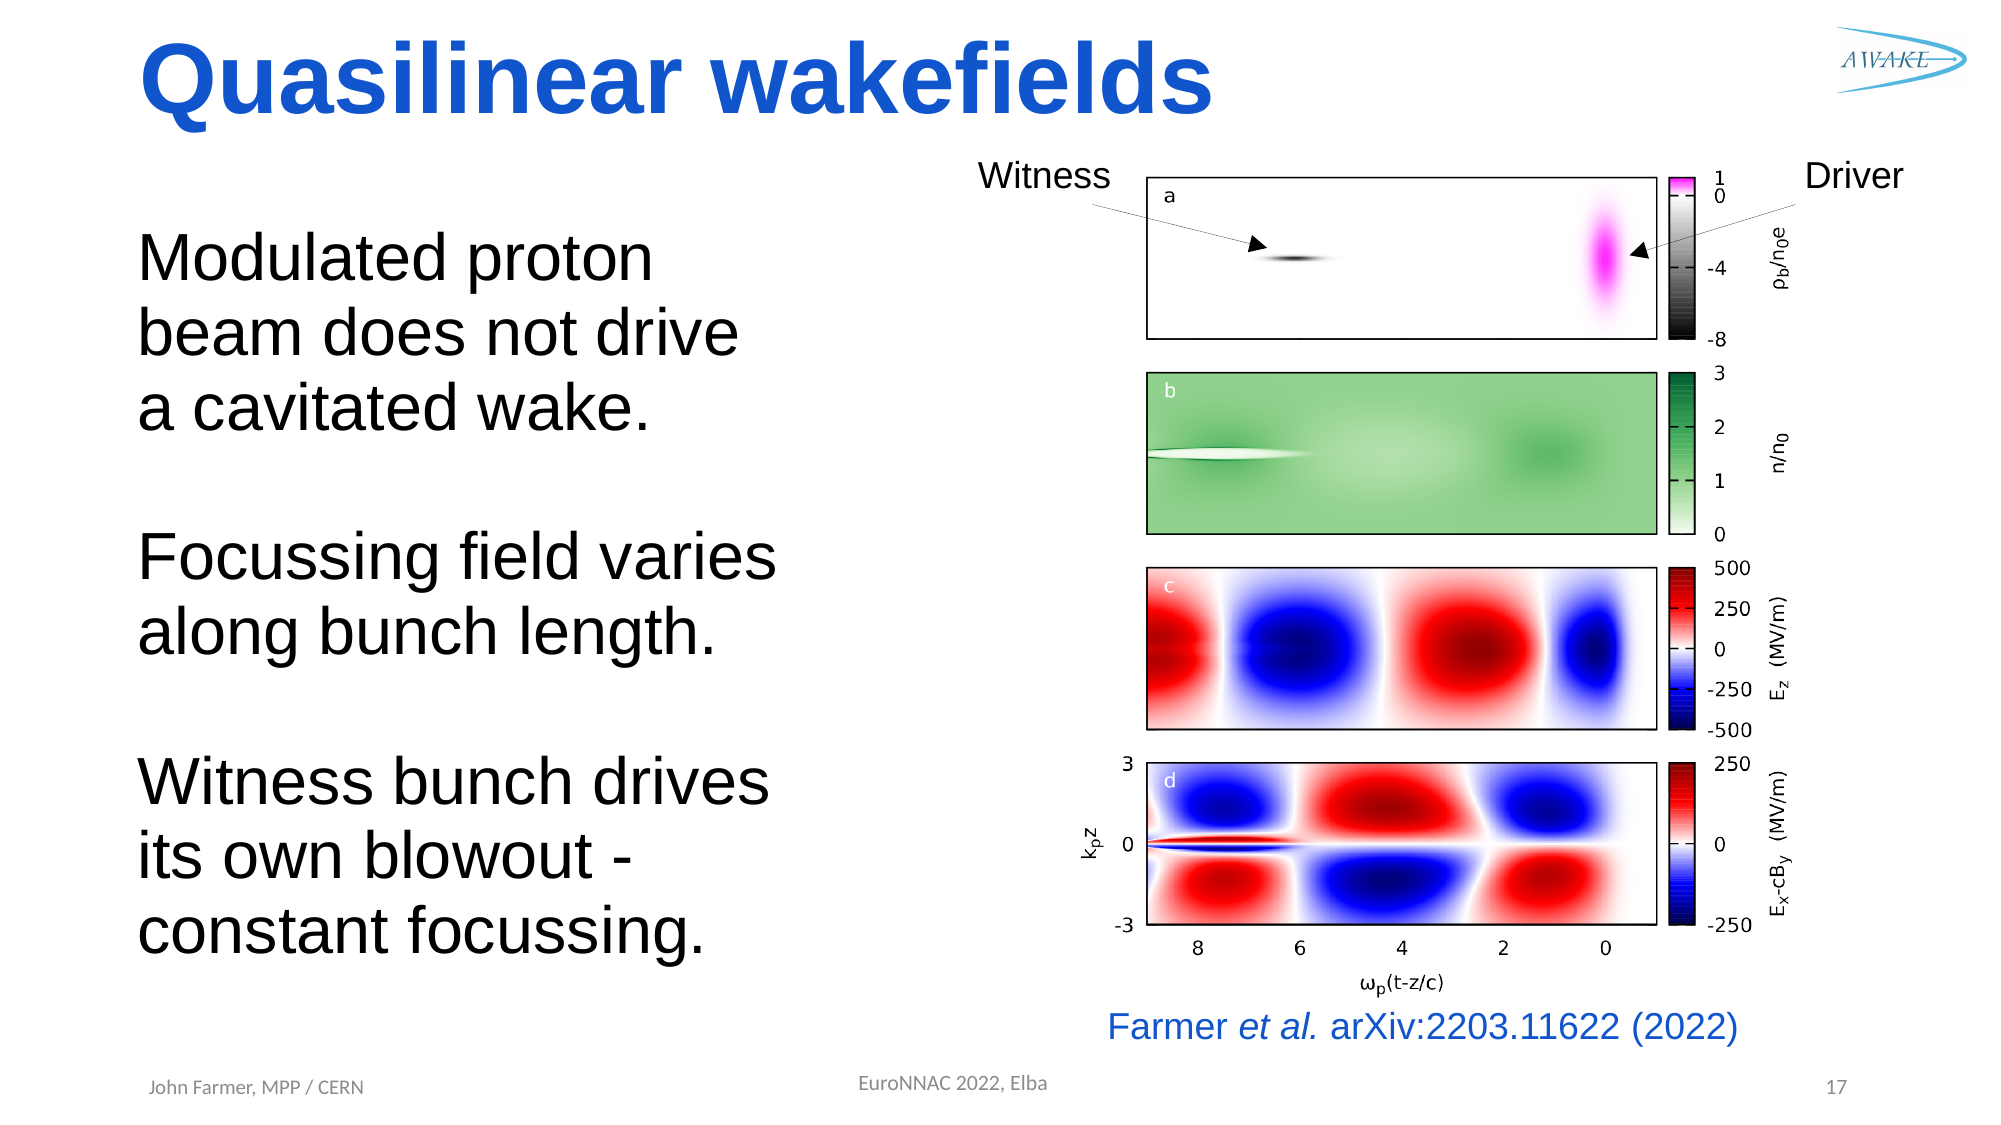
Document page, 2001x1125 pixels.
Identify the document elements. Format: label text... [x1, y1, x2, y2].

subtitle Modulated proton beam does not drive a cavitated wake. Focussing field varies along bunch length. Witness bunch drives its own blowout - constant focussing. [137, 220, 804, 1004]
title Quasilinear wakefields [139, 22, 1759, 135]
text_box Witness [963, 147, 1127, 205]
text_box Farmer et al. arXiv:2203.11622 (2022) [1092, 998, 1884, 1125]
text_box Driver [1789, 147, 1920, 205]
picture [1837, 27, 1967, 93]
picture [1070, 159, 1796, 1001]
